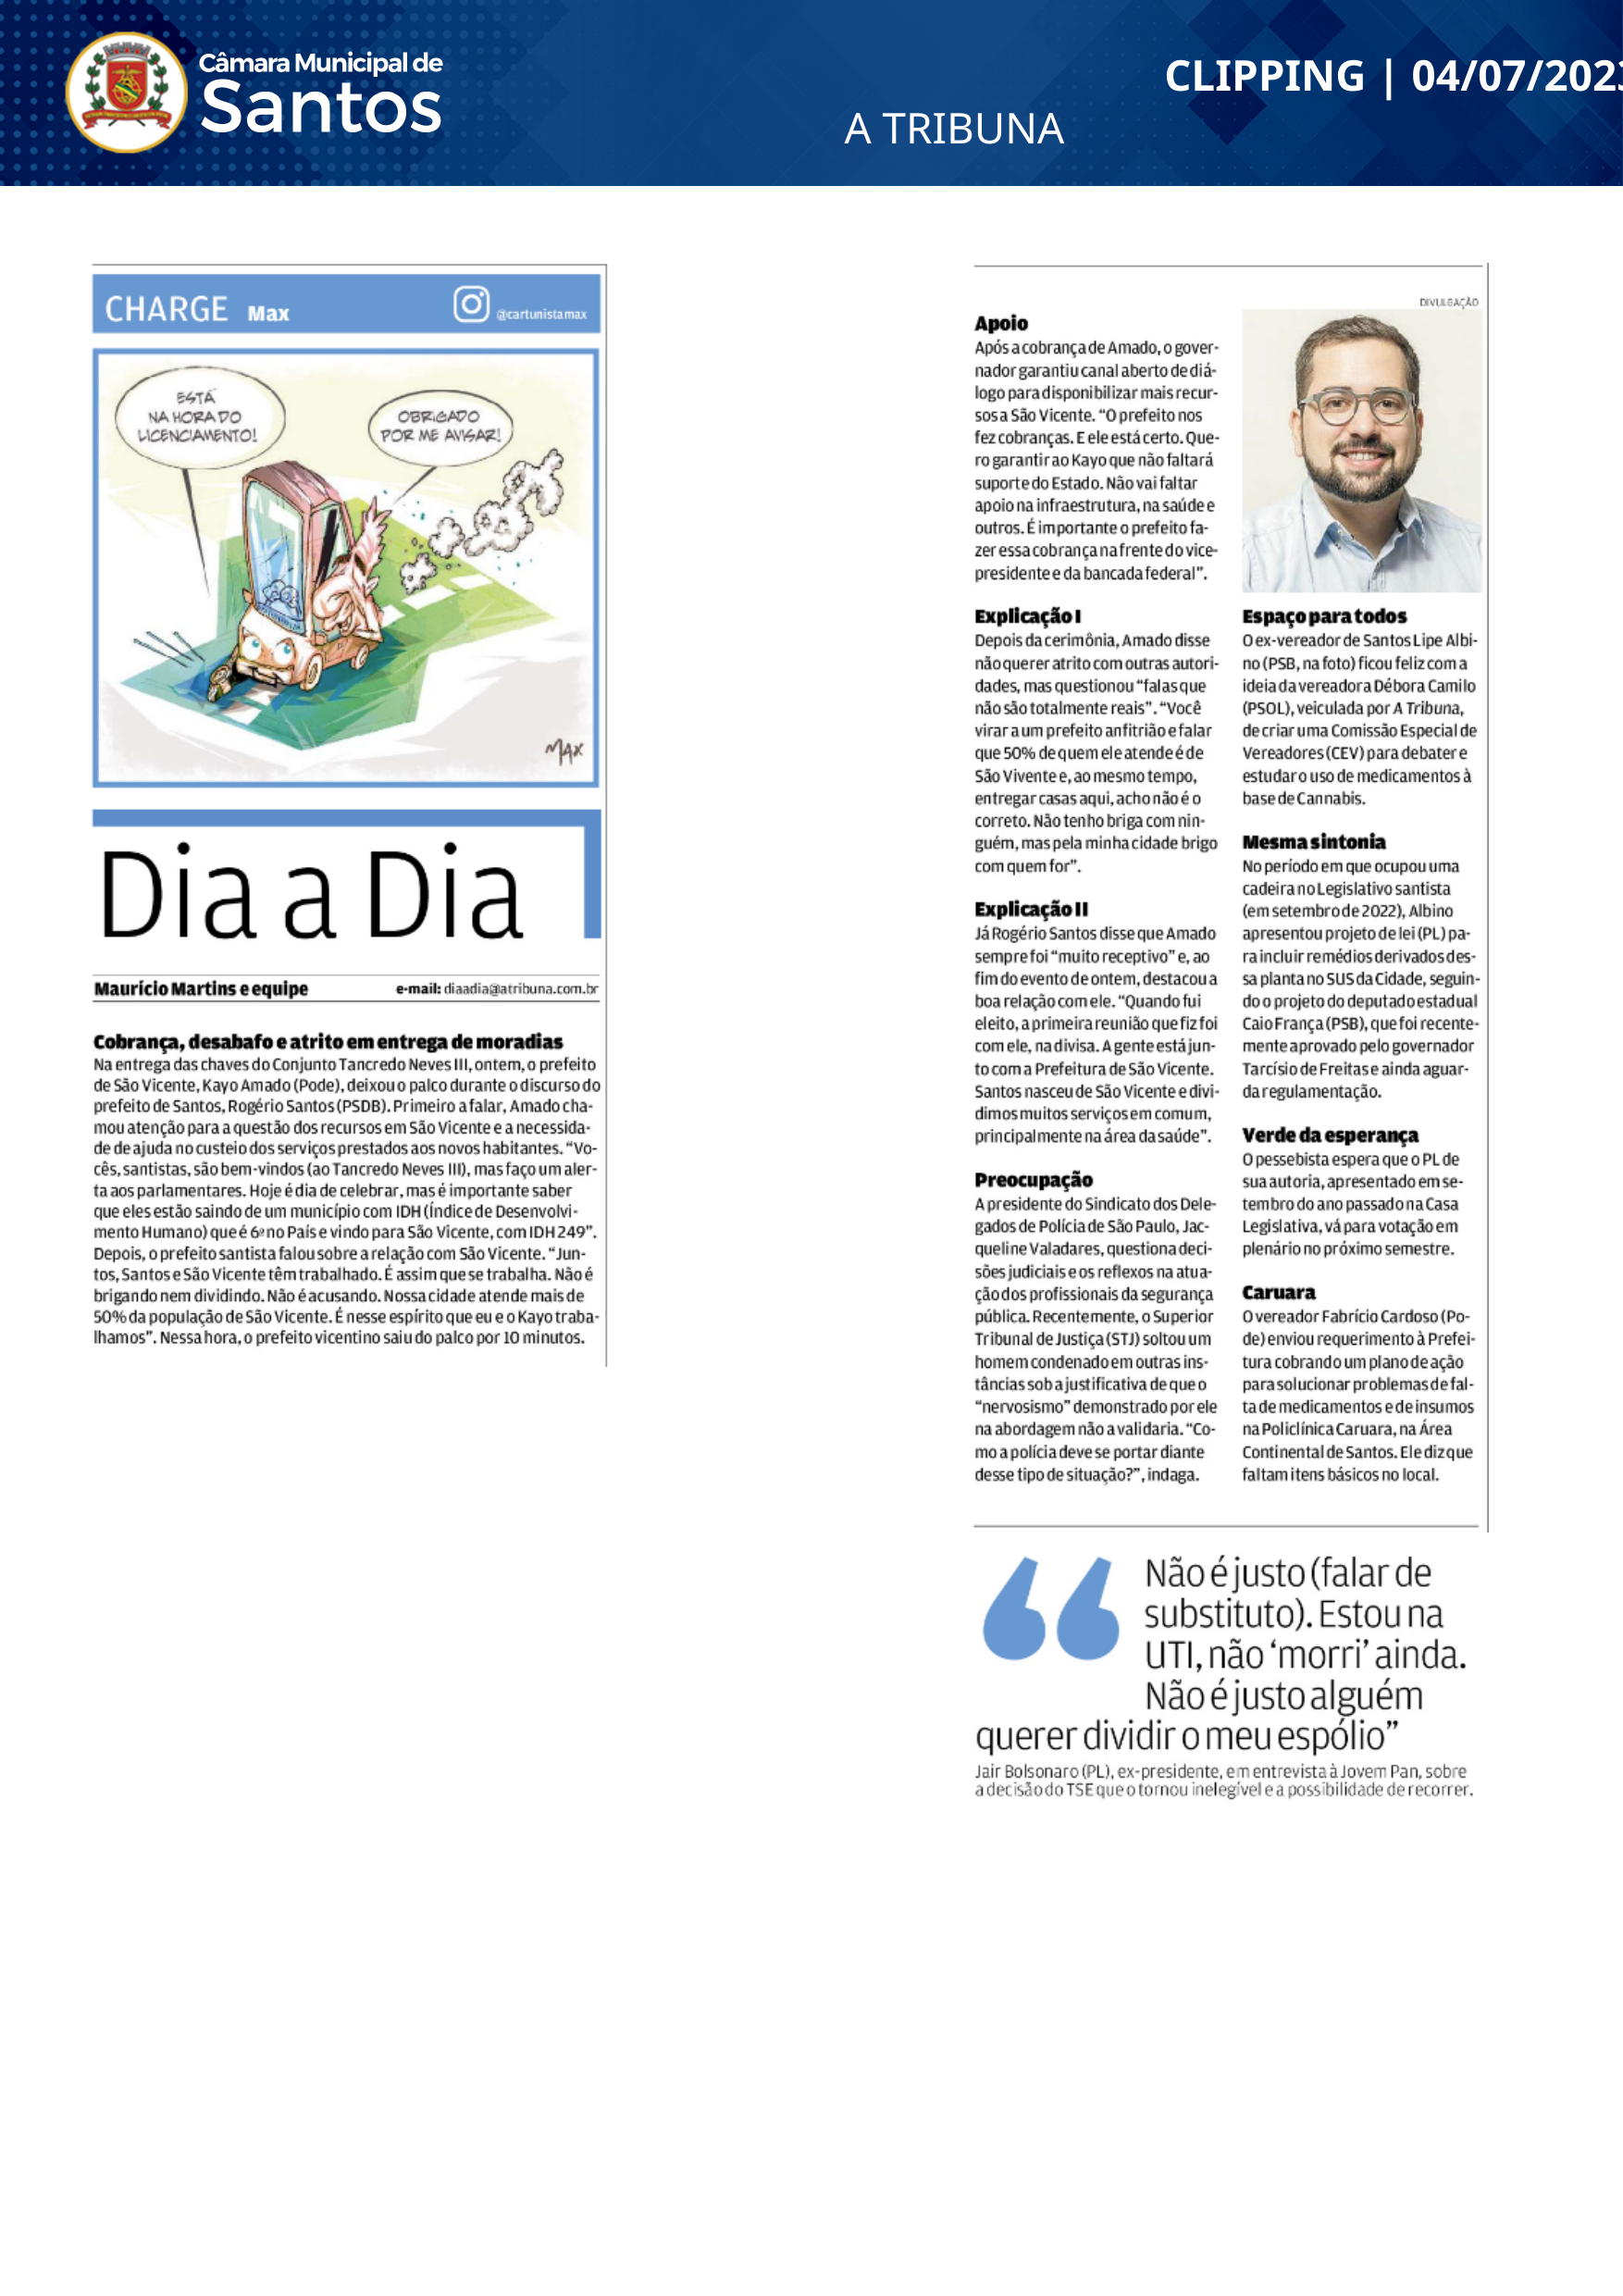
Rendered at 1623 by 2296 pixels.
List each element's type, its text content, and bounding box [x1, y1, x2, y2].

text_box A TRIBUNA [830, 90, 1574, 165]
text_box CLIPPING | 04/07/2023 [1150, 39, 1574, 90]
picture [948, 263, 1489, 1819]
picture [73, 263, 612, 1368]
picture [0, 0, 1623, 186]
